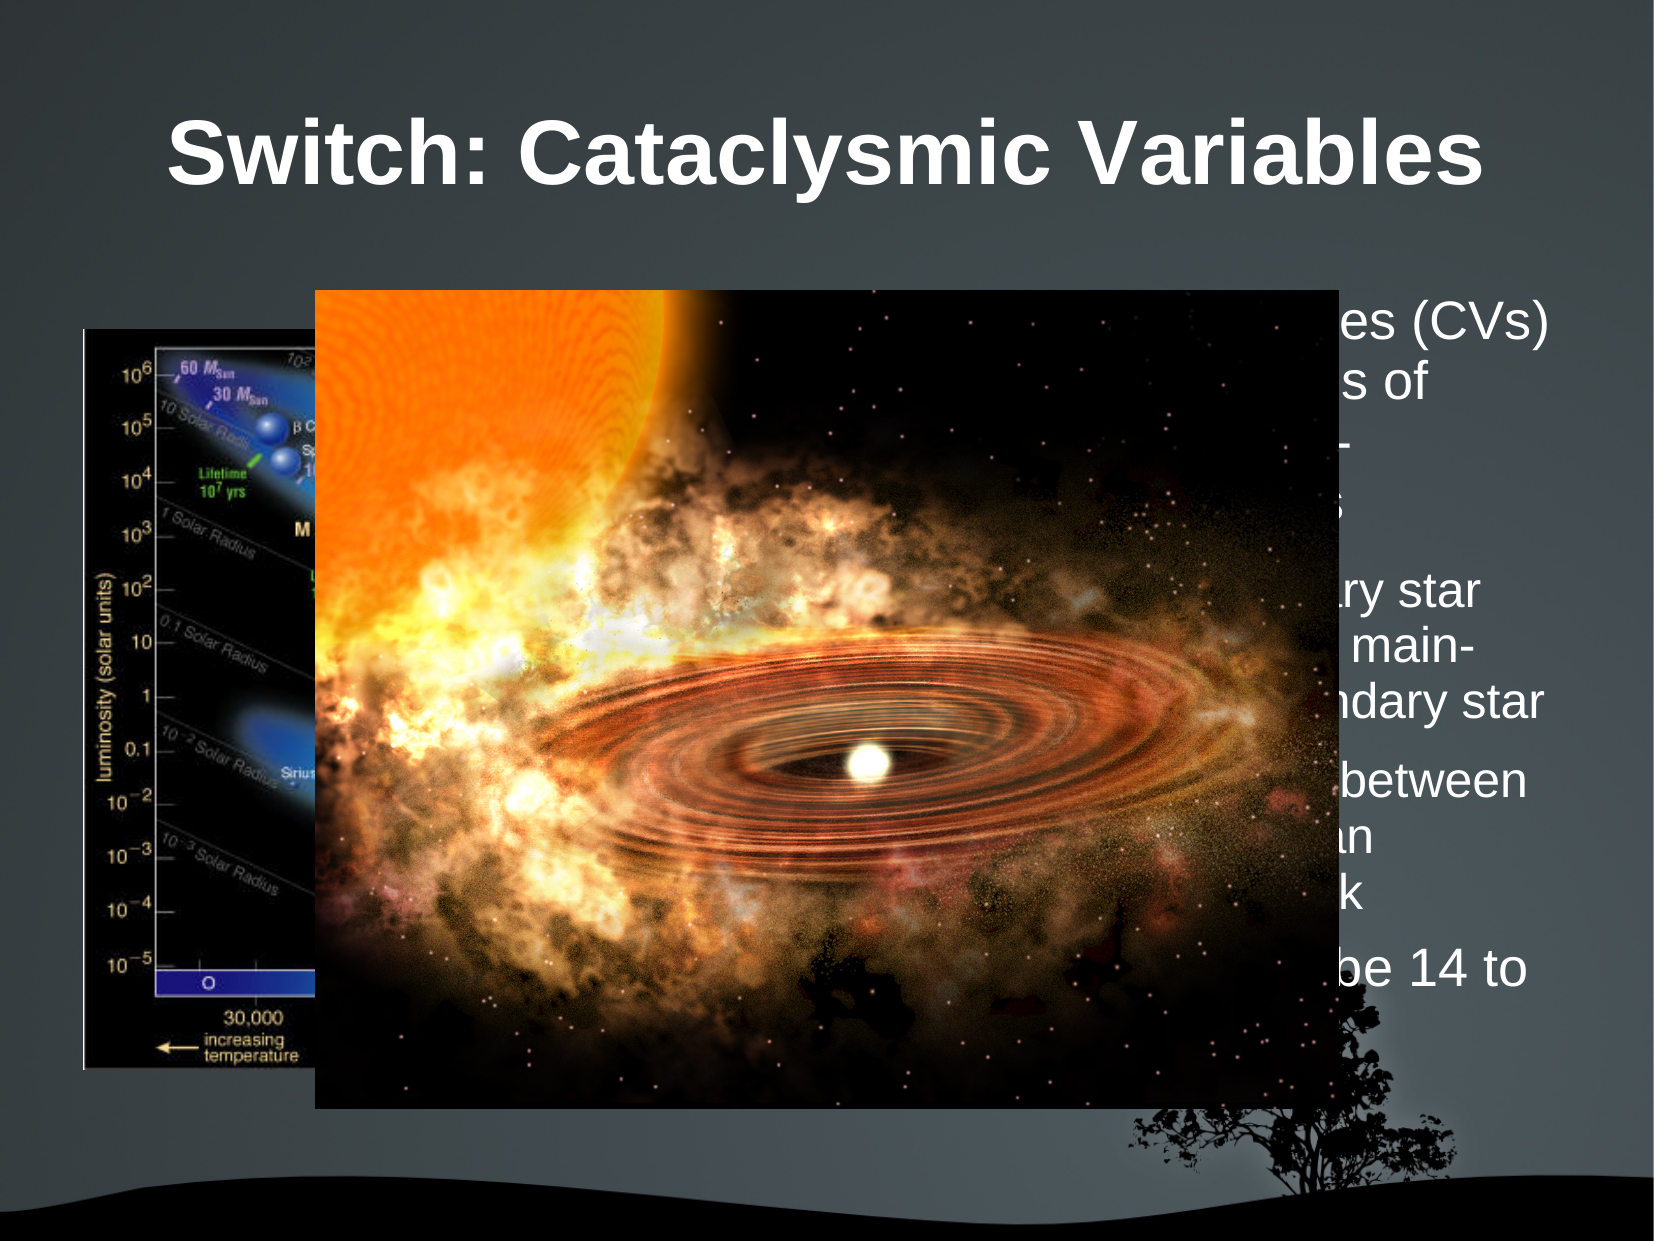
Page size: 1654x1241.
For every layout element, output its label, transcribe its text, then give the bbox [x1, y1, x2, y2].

list Cataclysmic Variables (CVs) are a diverse class of short-period semi-detached binaries White dwarf primary star and a low-mass main-sequence secondary star Mass transfer between the two fills an accretion disk Orbital periods can be 14 to ~1.5 hours [1236, 290, 1572, 1094]
picture [0, 0, 1654, 1241]
title Switch: Cataclysmic Variables [82, 56, 1571, 250]
